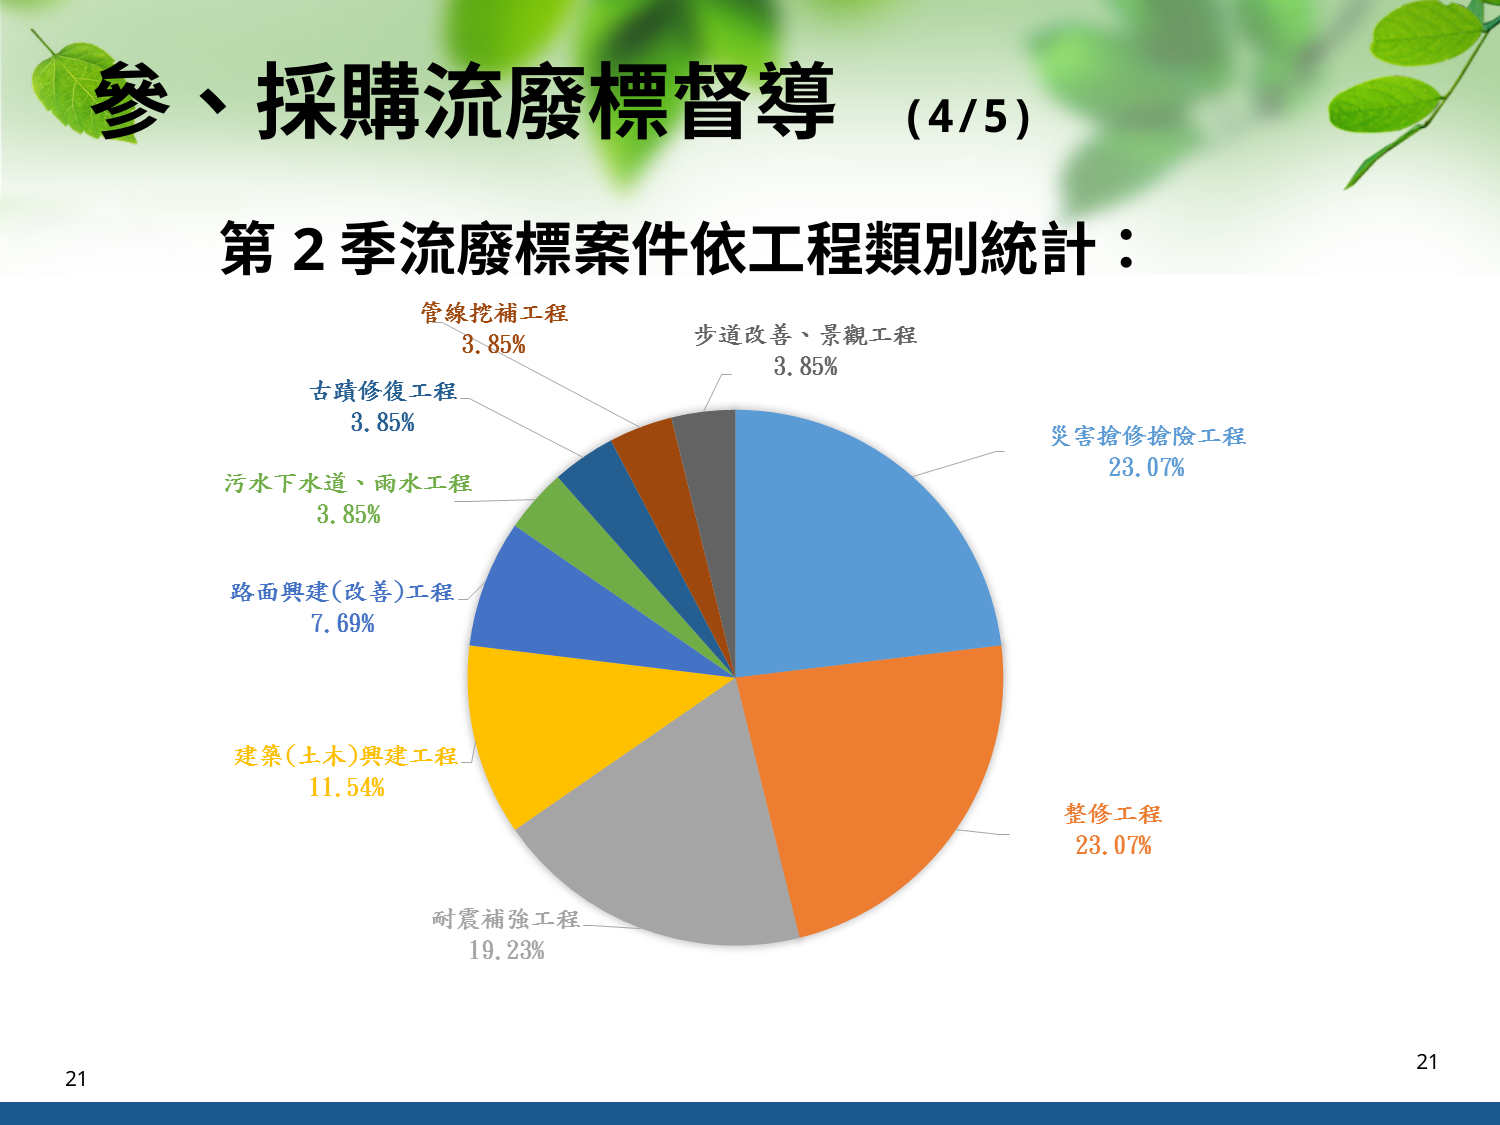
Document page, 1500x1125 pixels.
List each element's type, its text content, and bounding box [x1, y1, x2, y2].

text_box 參、採購流廢標督導 (4/5) [73, 36, 1277, 162]
text_box [50, 1057, 138, 1098]
text_box 第2季流廢標案件依工程類別統計： [131, 204, 1319, 261]
chart [45, 261, 1385, 997]
text_box [1401, 1041, 1489, 1082]
